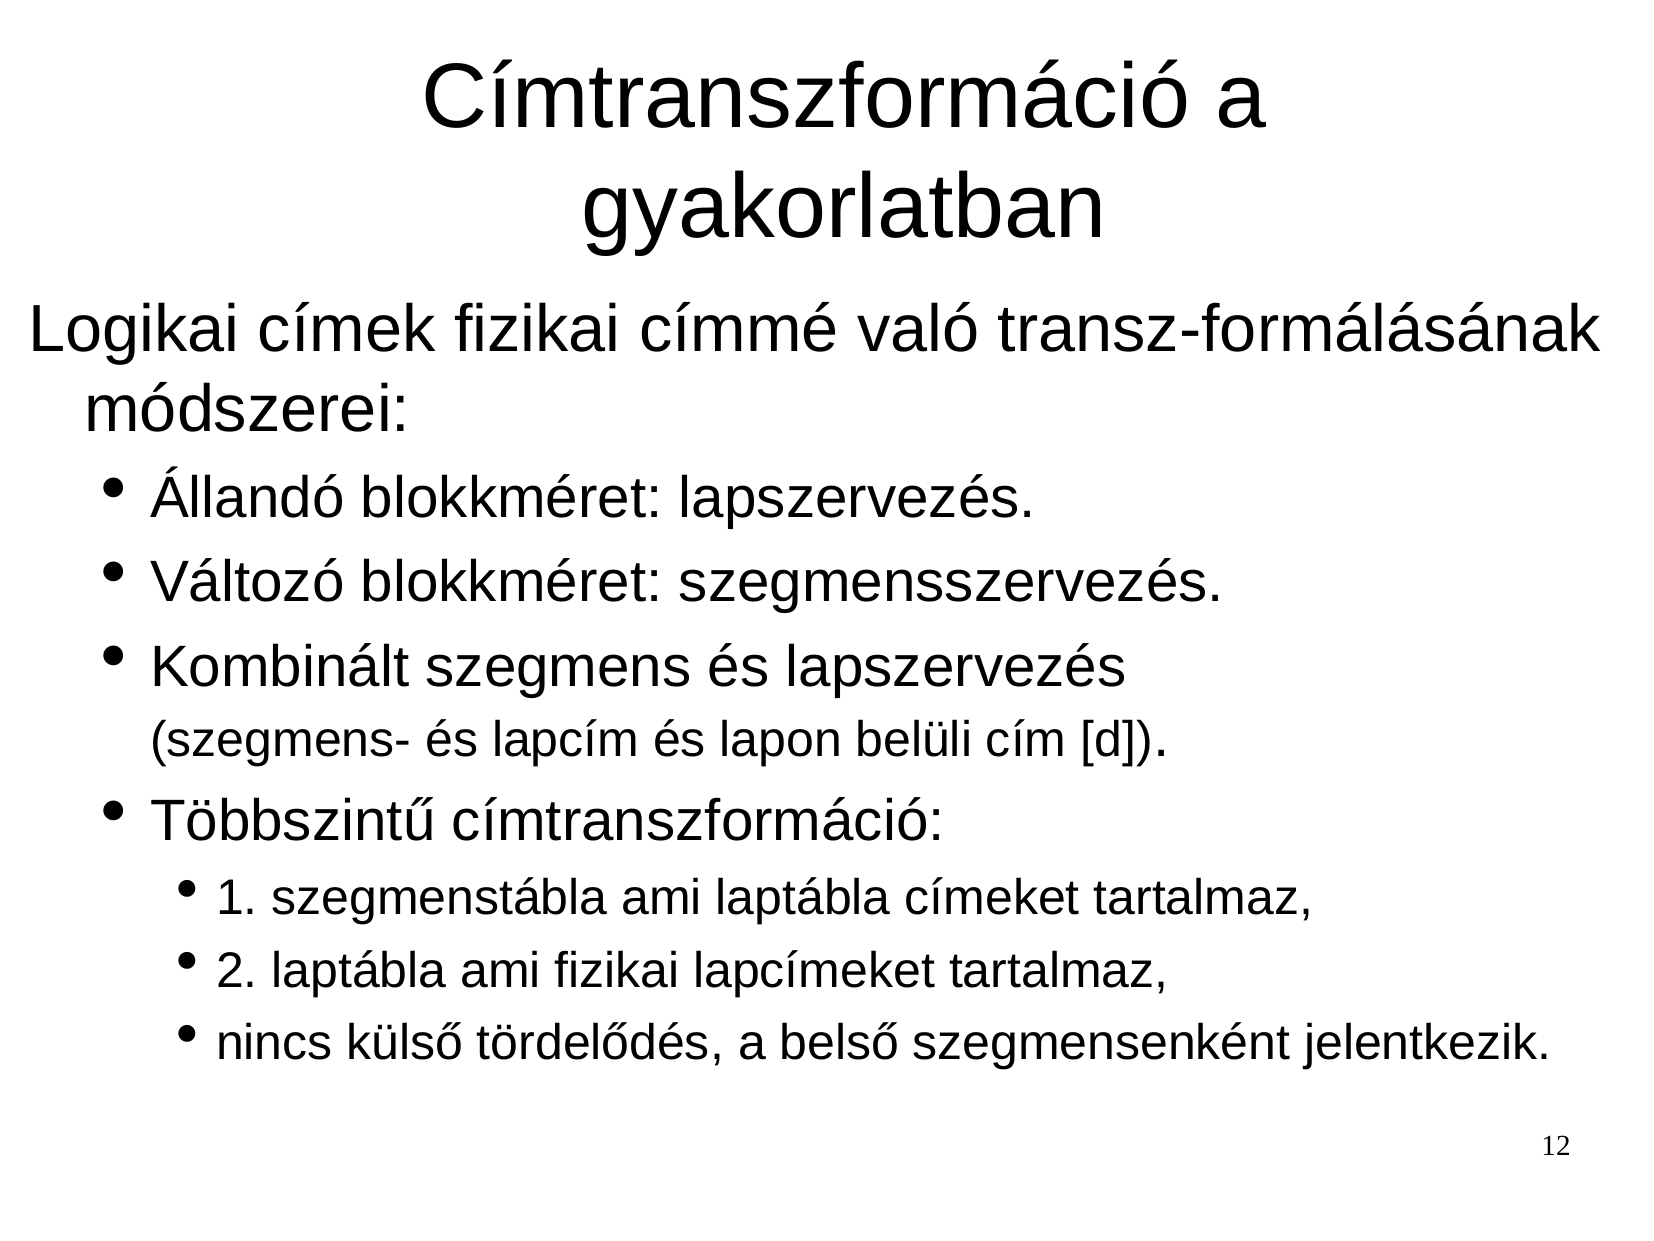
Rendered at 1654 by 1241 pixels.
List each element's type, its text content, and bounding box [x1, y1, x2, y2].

list Logikai címek fizikai címmé való transz-formálásának módszerei: Állandó blokkméret: lapszervezés. Változó blokkméret: szegmensszervezés. Kombinált szegmens és lapszervezés (szegmens- és lapcím és lapon belüli cím [d]). Többszintű címtranszformáció: 1. szegmenstábla ami laptábla címeket tartalmaz, 2. laptábla ami fizikai lapcímeket tartalmaz, nincs külső tördelődés, a belső szegmensenként jelentkezik. [13, 276, 1622, 1241]
title Címtranszformáció a gyakorlatban [124, 42, 1530, 249]
